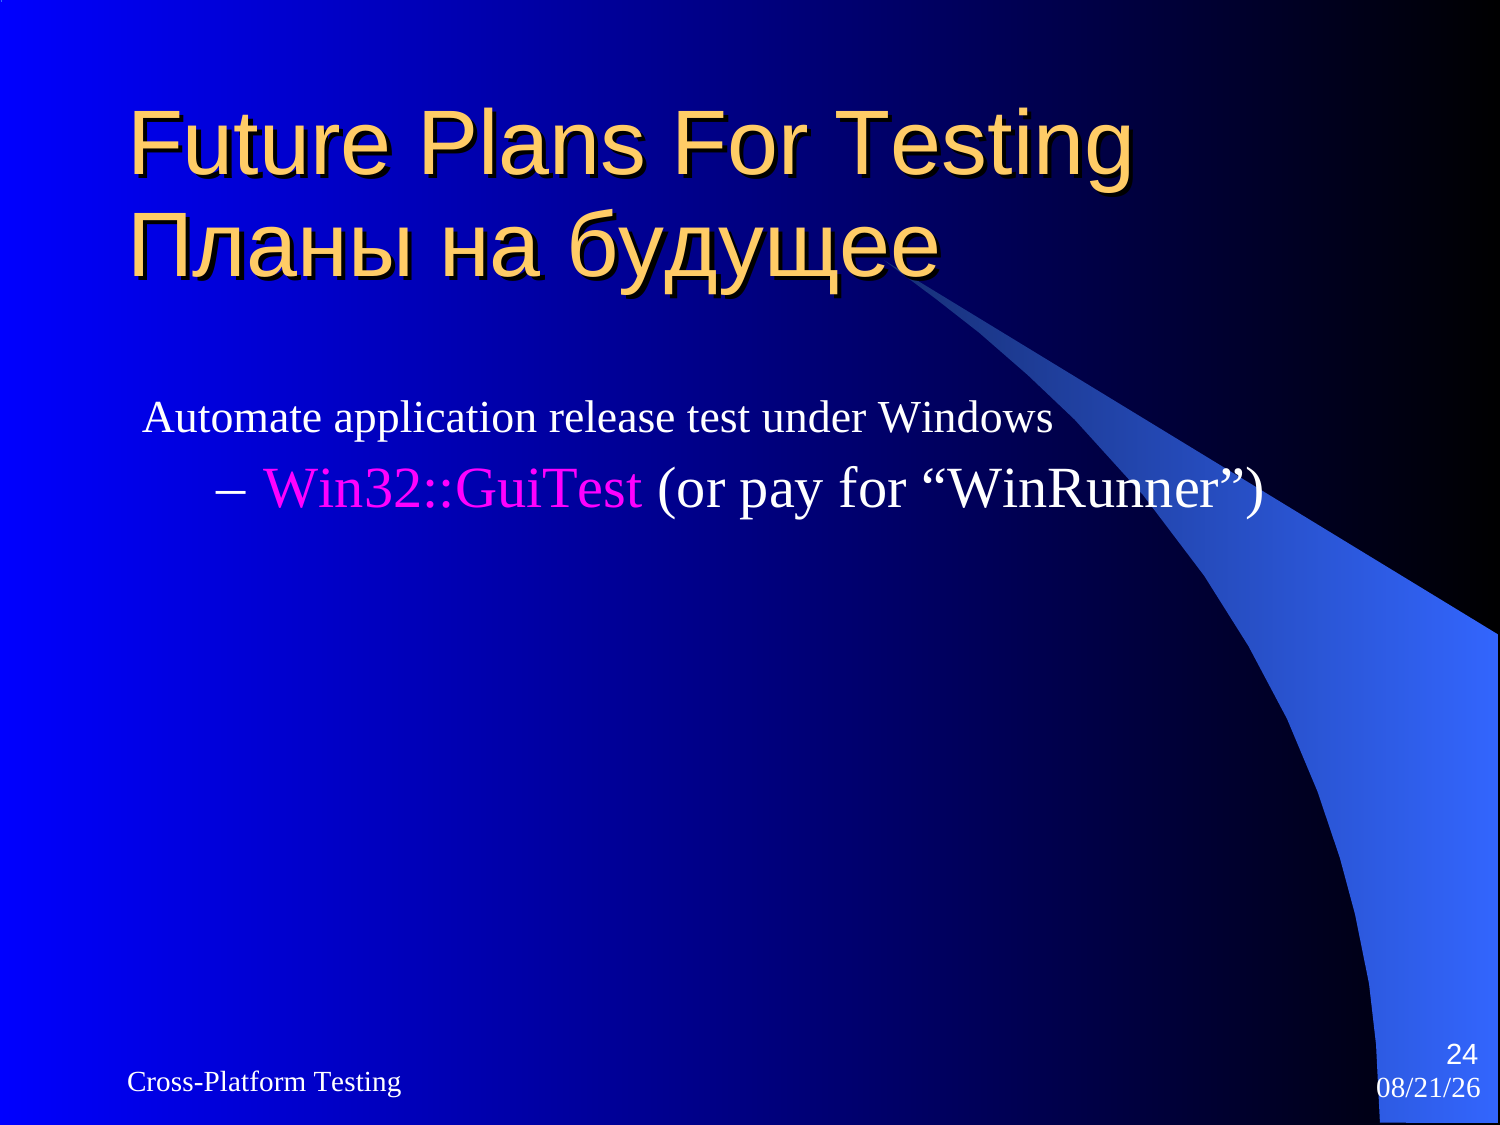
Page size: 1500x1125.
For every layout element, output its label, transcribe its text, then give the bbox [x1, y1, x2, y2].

list Automate application release test under Windows Win32::GuiTest (or pay for “WinRunner”) [111, 324, 1387, 1001]
title Future Plans For Testing Планы на будущее [111, 83, 1438, 304]
